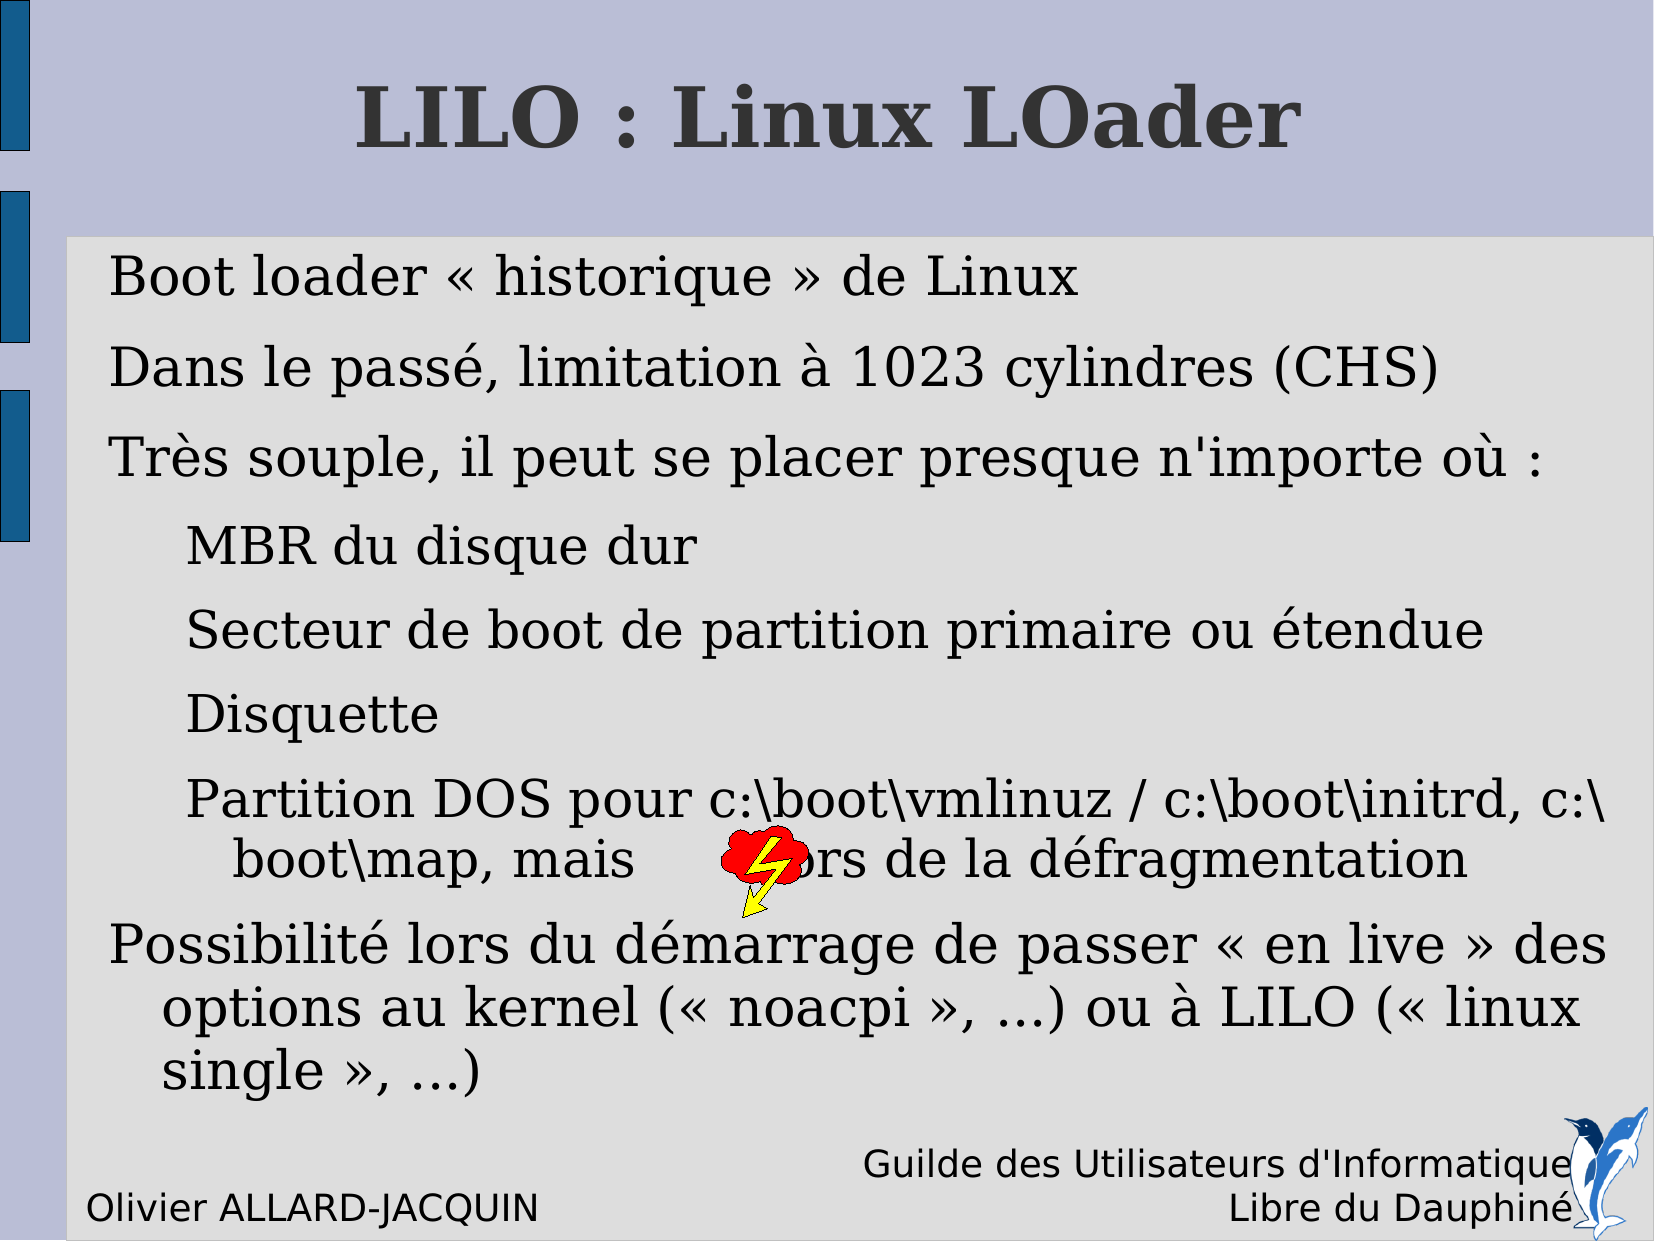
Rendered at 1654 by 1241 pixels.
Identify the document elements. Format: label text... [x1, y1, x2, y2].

title LILO : Linux LOader [121, 14, 1534, 222]
list Boot loader « historique » de Linux Dans le passé, limitation à 1023 cylindres (CHS) Très souple, il peut se placer presque n'importe où : MBR du disque dur Secteur de boot de partition primaire ou étendue Disquette Partition DOS pour c:\boot\vmlinuz / c:\boot\initrd, c:\boot\map, mais lors de la défragmentation Possibilité lors du démarrage de passer « en live » des options au kernel (« noacpi », ...) ou à LILO (« linux single », ...) [90, 245, 1629, 1132]
text_box [721, 825, 809, 918]
picture [1564, 1107, 1648, 1241]
